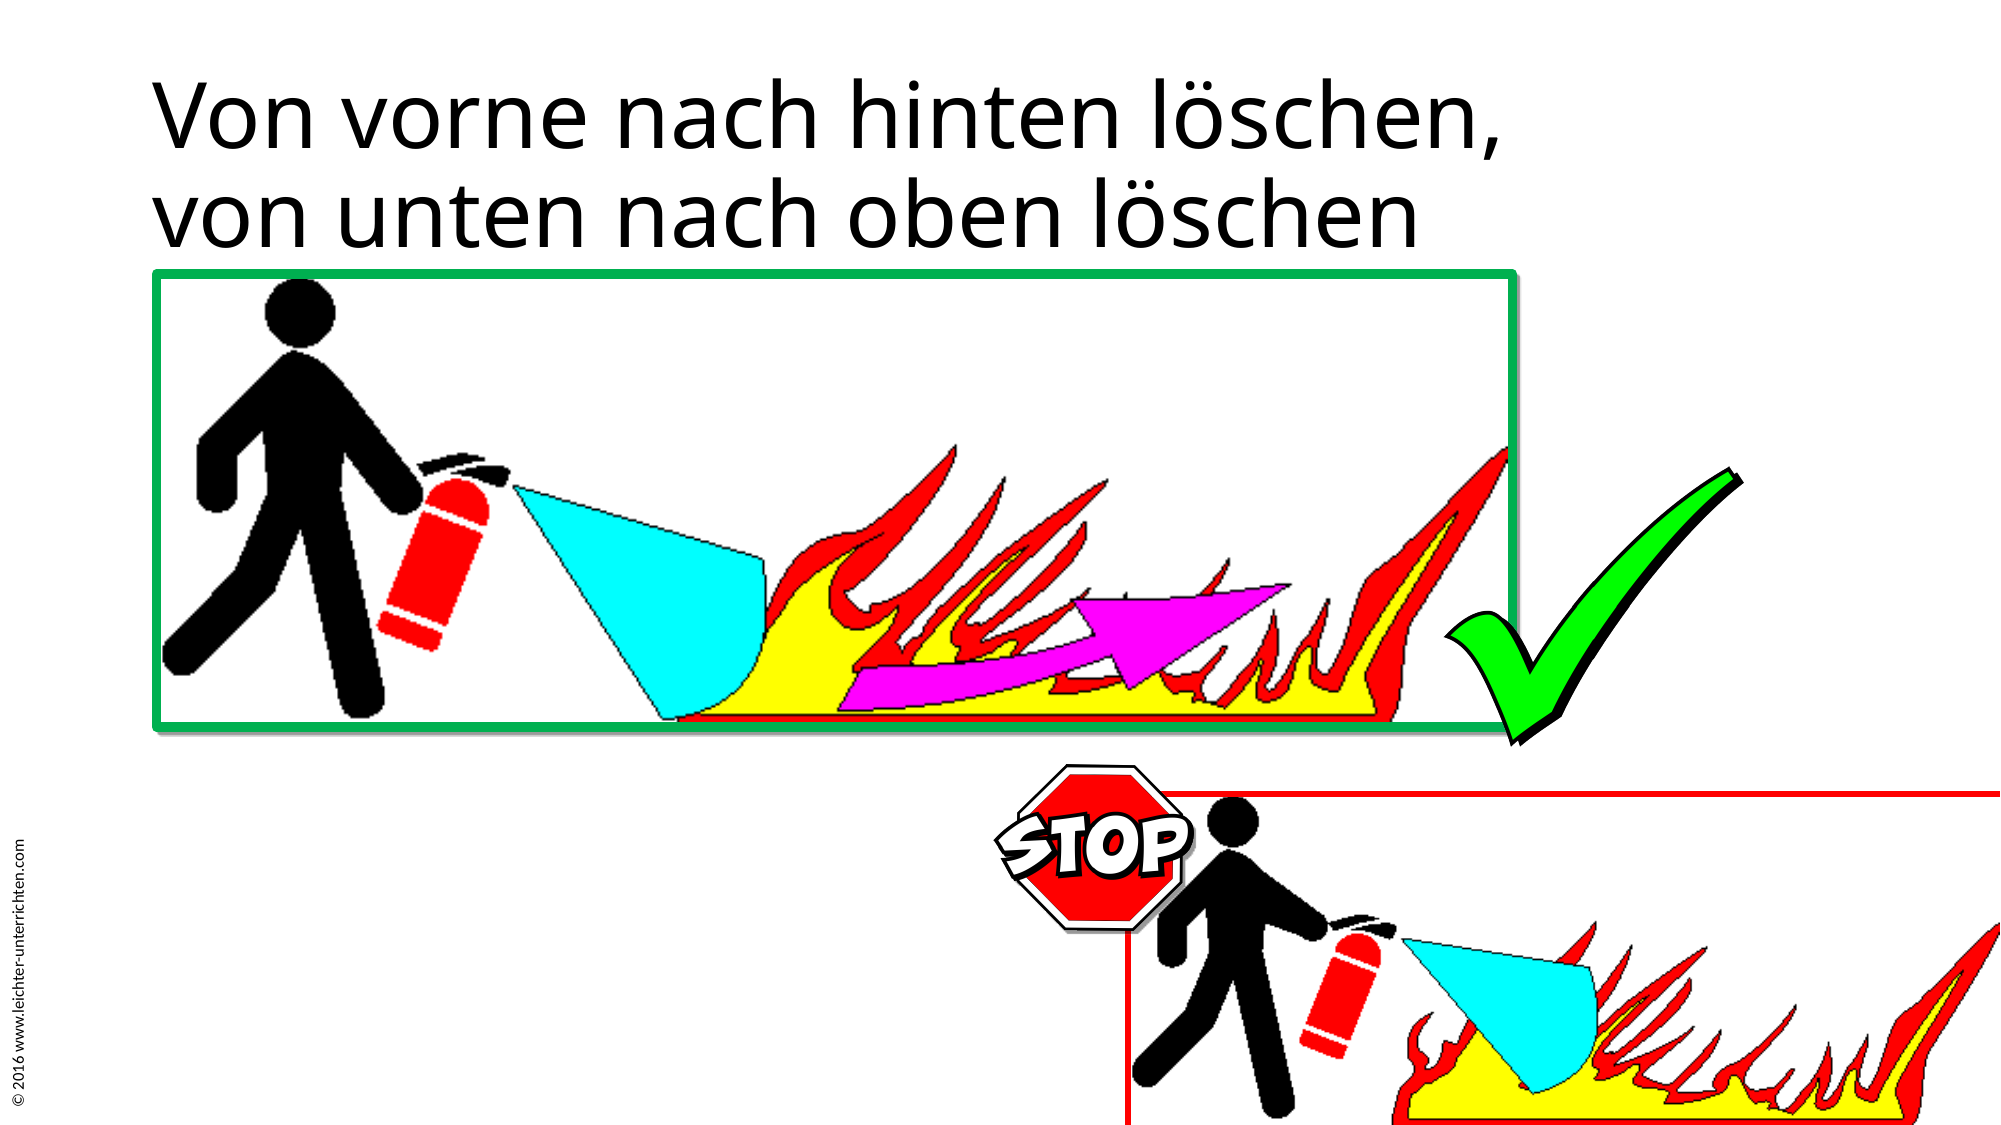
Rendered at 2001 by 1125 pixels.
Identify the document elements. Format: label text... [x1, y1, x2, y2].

picture [161, 278, 1744, 747]
title Von vorne nach hinten löschen, von unten nach oben löschen [137, 59, 1863, 278]
picture [993, 764, 2000, 1125]
